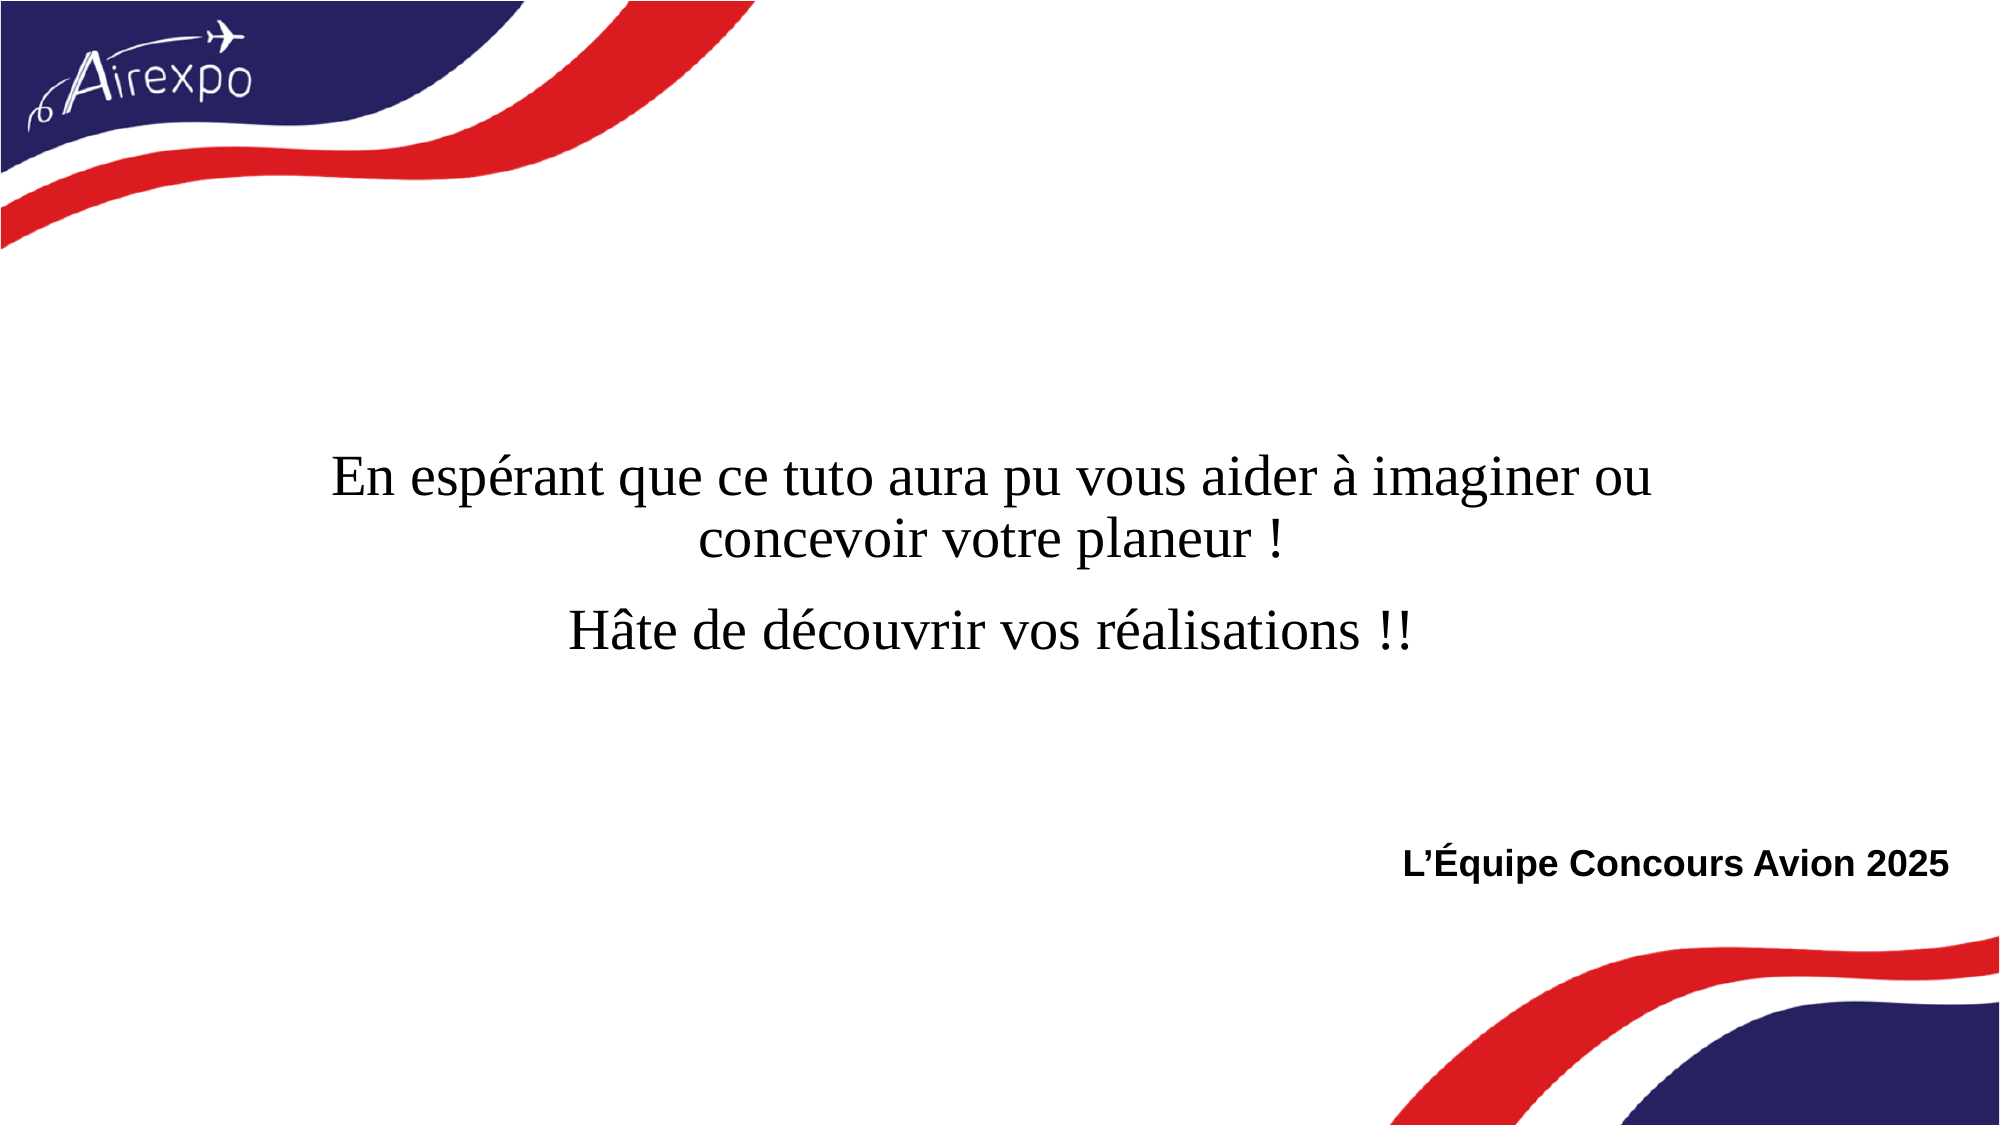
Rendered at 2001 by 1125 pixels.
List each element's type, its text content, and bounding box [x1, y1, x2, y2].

subtitle En espérant que ce tuto aura pu vous aider à imaginer ou concevoir votre planeur ! Hâte de découvrir vos réalisations !! [242, 437, 1743, 709]
picture [0, 1, 769, 263]
text_box L’Équipe Concours Avion 2025 [1387, 834, 2000, 1004]
picture [1376, 877, 2000, 1125]
